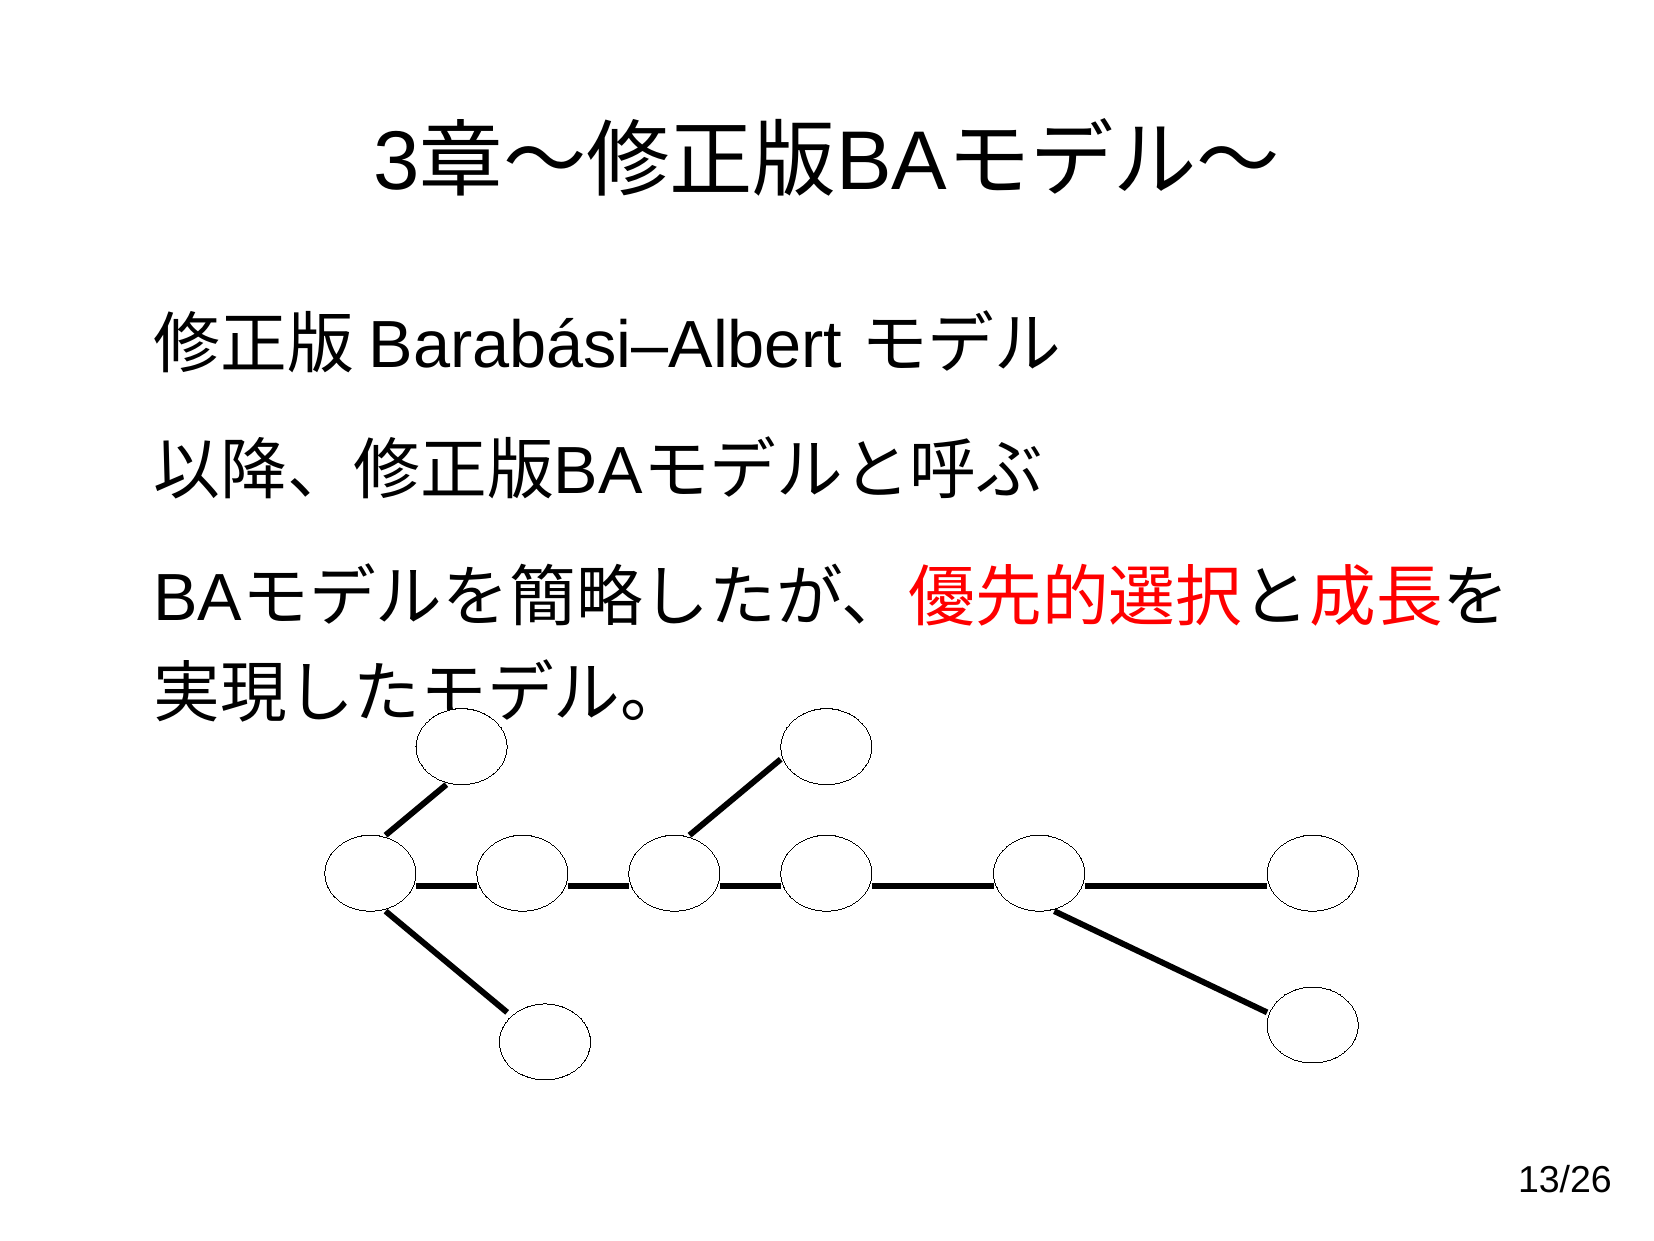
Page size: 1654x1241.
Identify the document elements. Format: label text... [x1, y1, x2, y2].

list 修正版 Barabási–Albert モデル 以降、修正版BAモデルと呼ぶ BAモデルを簡略したが、優先的選択と成長を実現したモデル。 [82, 290, 1571, 1109]
text_box 13/26 [1503, 1151, 1627, 1211]
text_box [476, 835, 568, 912]
text_box [1267, 835, 1359, 912]
text_box [628, 835, 720, 912]
text_box [780, 708, 872, 785]
text_box [499, 1003, 591, 1080]
text_box [415, 708, 508, 785]
text_box [324, 835, 416, 912]
title 3章～修正版BAモデル～ [82, 49, 1571, 257]
text_box [993, 835, 1085, 912]
text_box [780, 835, 872, 912]
text_box [1267, 987, 1359, 1063]
